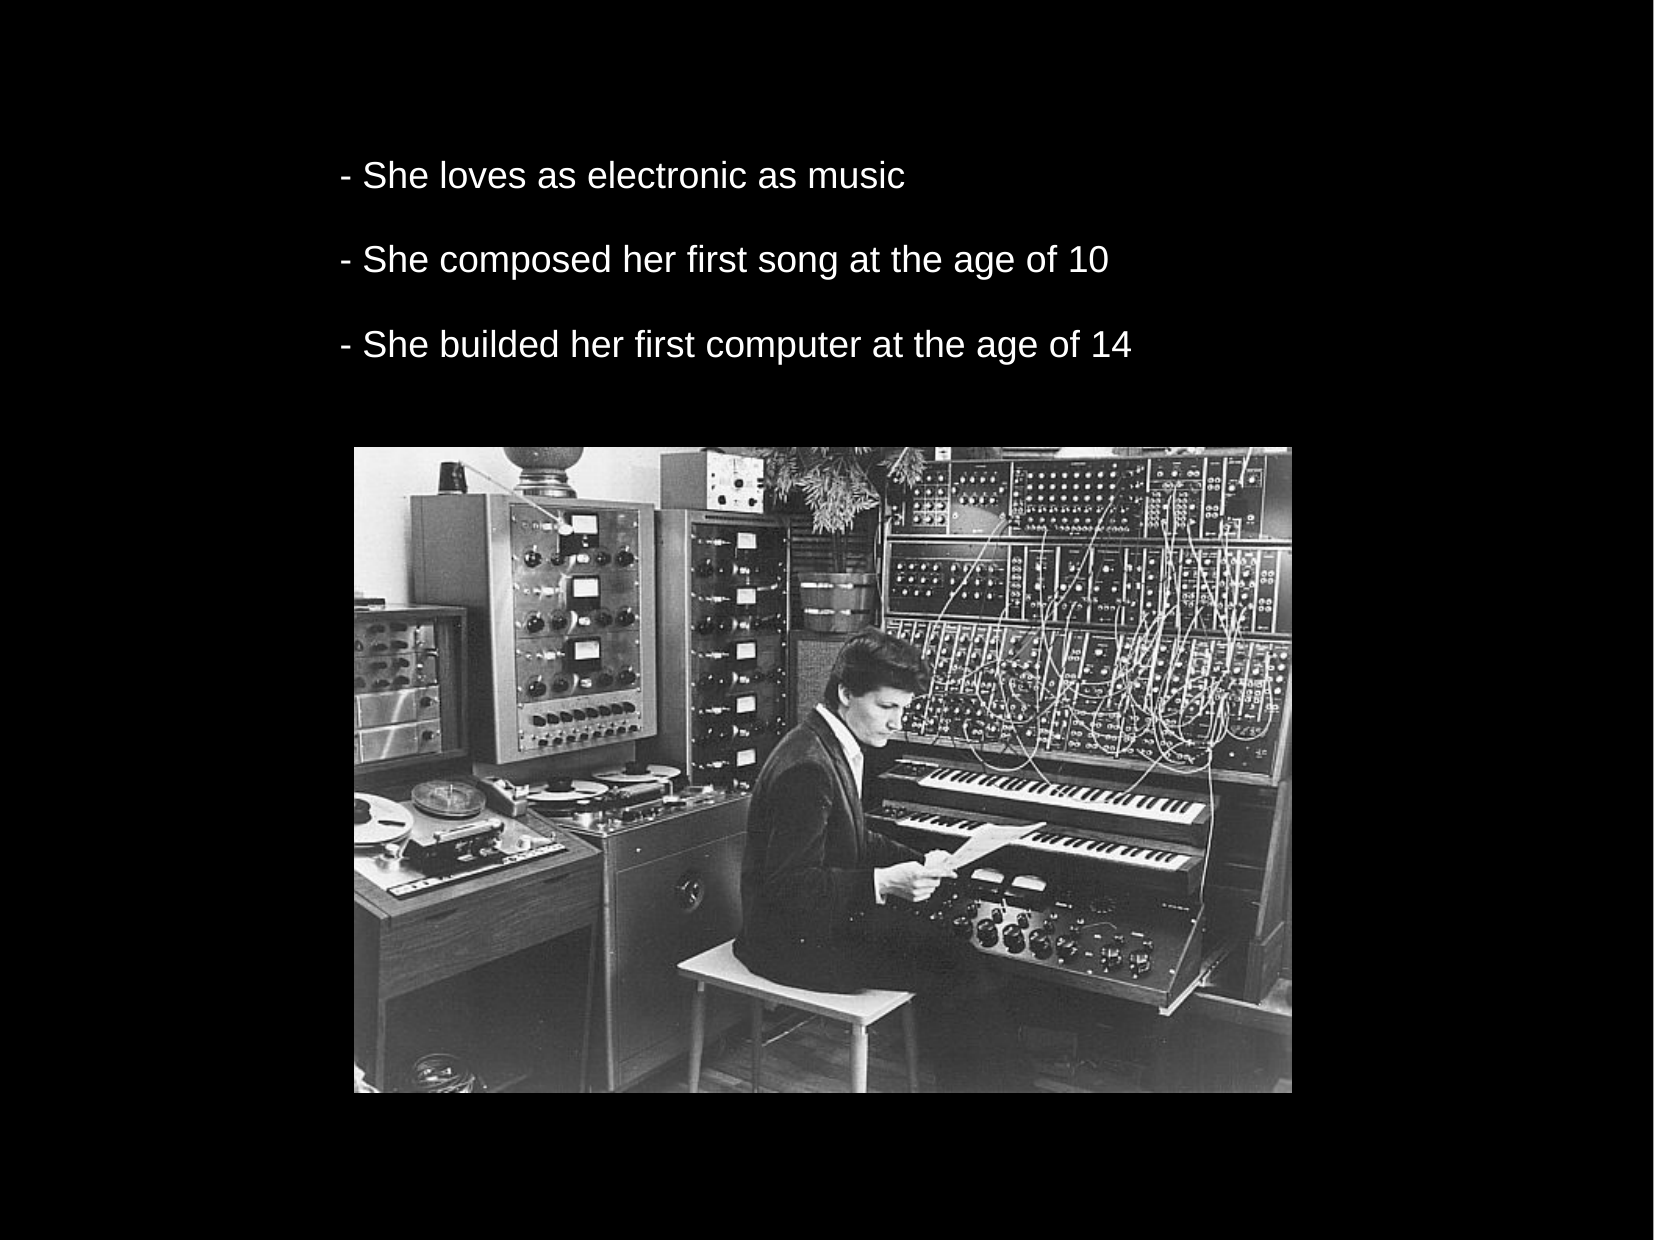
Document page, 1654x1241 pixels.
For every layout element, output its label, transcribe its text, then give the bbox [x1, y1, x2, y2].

picture [354, 447, 1292, 1093]
text_box - She loves as electronic as music - She composed her first song at the age of 10 - She builded her first computer at the age of 14 [324, 147, 1359, 415]
